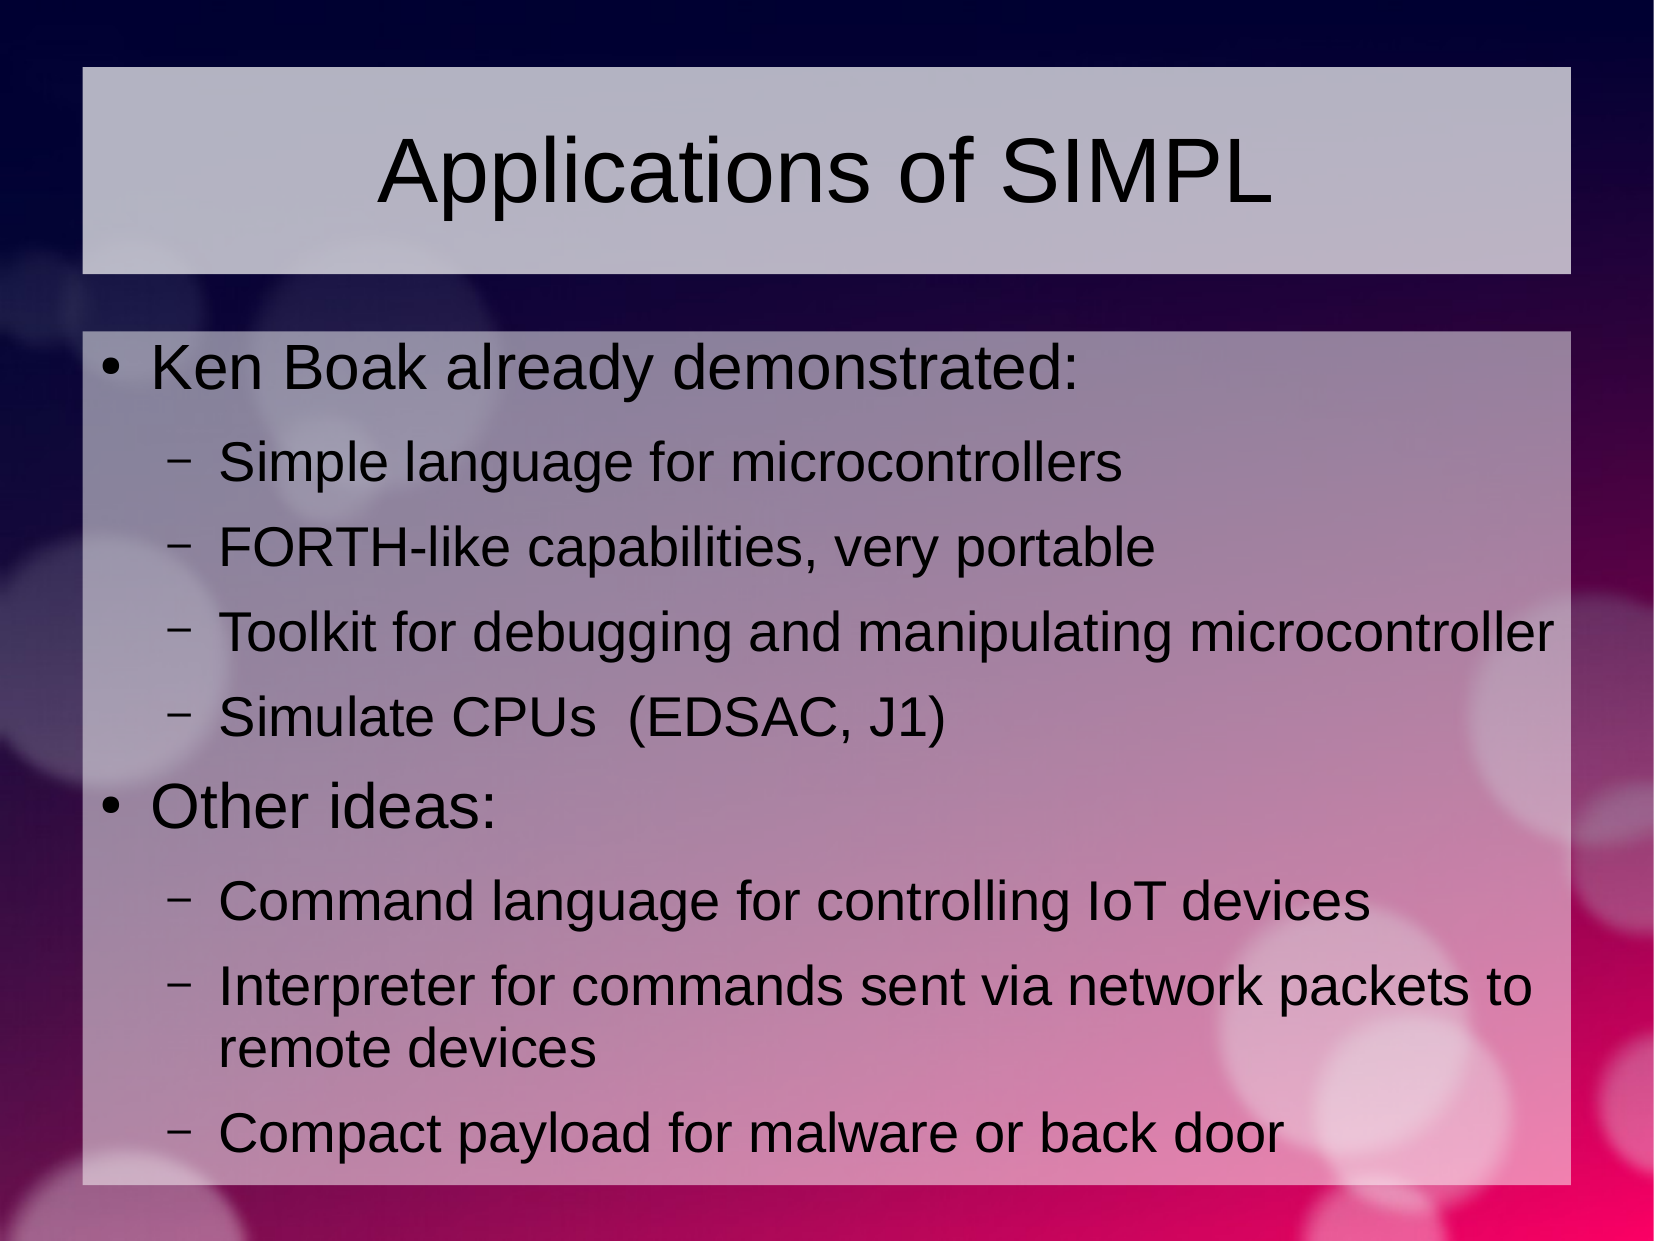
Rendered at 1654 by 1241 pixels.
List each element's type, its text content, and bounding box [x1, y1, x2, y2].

list Ken Boak already demonstrated: Simple language for microcontrollers FORTH-like capabilities, very portable Toolkit for debugging and manipulating microcontroller Simulate CPUs (EDSAC, J1) Other ideas: Command language for controlling IoT devices Interpreter for commands sent via network packets to remote devices Compact payload for malware or back door [82, 331, 1571, 1186]
title Applications of SIMPL [82, 67, 1571, 275]
picture [0, 0, 1654, 1241]
